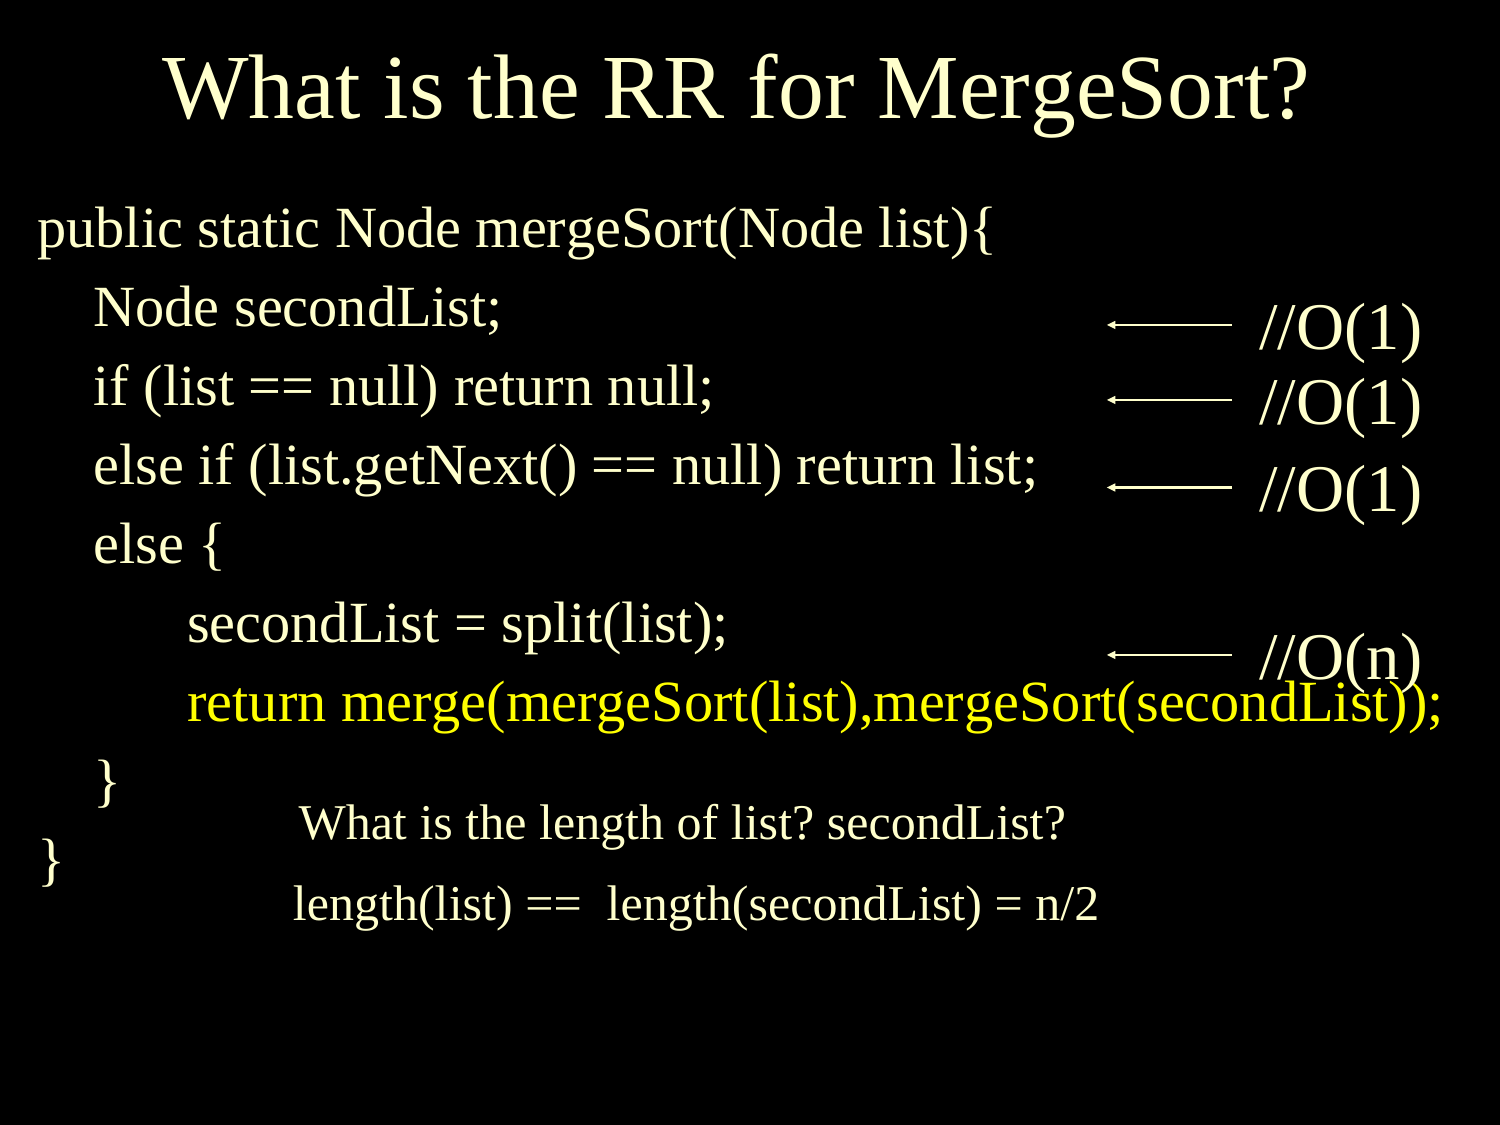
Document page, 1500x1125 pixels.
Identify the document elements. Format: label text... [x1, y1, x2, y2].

text_box //O(1) [1244, 274, 1438, 349]
list public static Node mergeSort(Node list){ Node secondList; if (list == null) return null; else if (list.getNext() == null) return list; else { secondList = split(list); return merge(mergeSort(list),mergeSort(secondList)); } } [22, 187, 1482, 1026]
text_box //O(1) [1306, 307, 1335, 347]
text_box //O(1) [1244, 437, 1438, 533]
title What is the RR for MergeSort? [8, 29, 1467, 146]
text_box //O(n) [1244, 604, 1438, 701]
text_box //O(1) [1244, 349, 1438, 437]
text_box length(list) == length(secondList) = n/2 [278, 862, 1116, 938]
text_box What is the length of list? secondList? [283, 781, 1082, 858]
